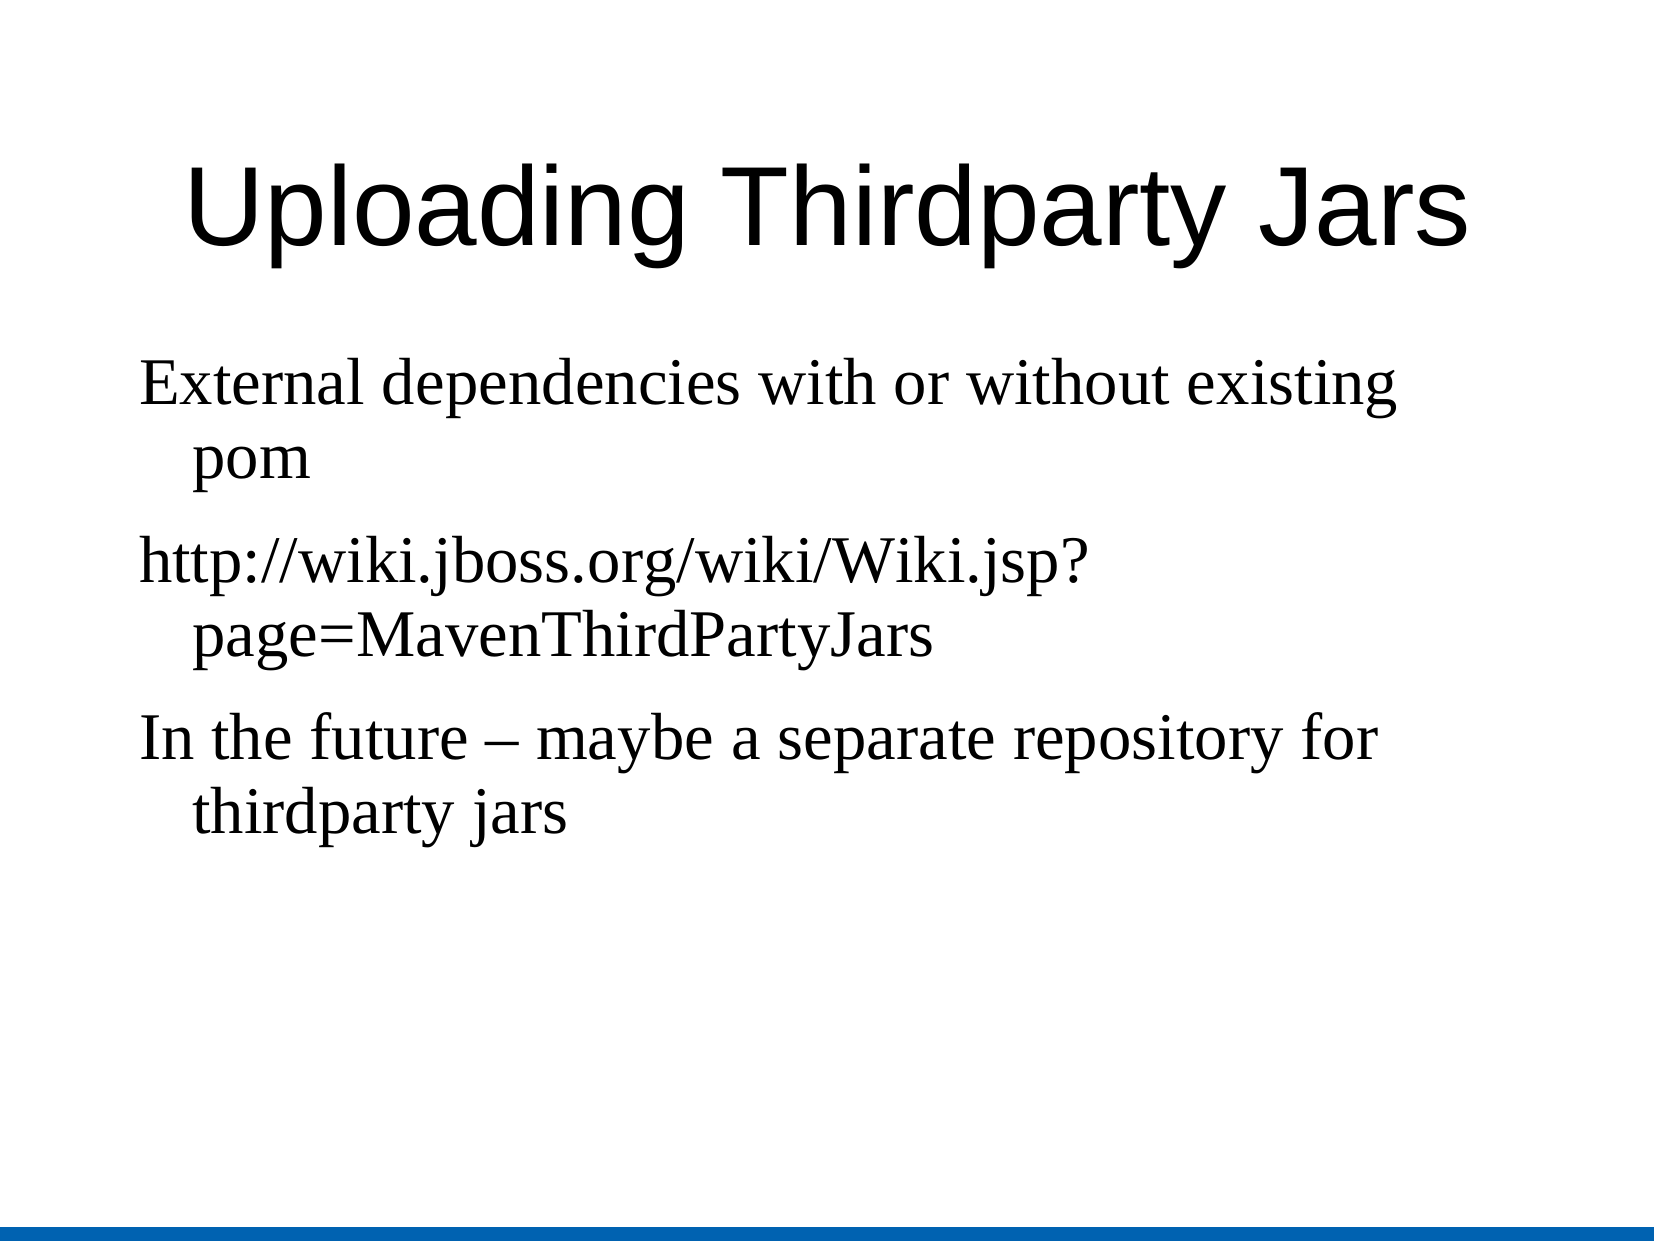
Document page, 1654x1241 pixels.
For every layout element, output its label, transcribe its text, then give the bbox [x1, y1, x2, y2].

title Uploading Thirdparty Jars [121, 102, 1533, 311]
list External dependencies with or without existing pom http://wiki.jboss.org/wiki/Wiki.jsp?page=MavenThirdPartyJars In the future – maybe a separate repository for thirdparty jars [121, 344, 1533, 1127]
